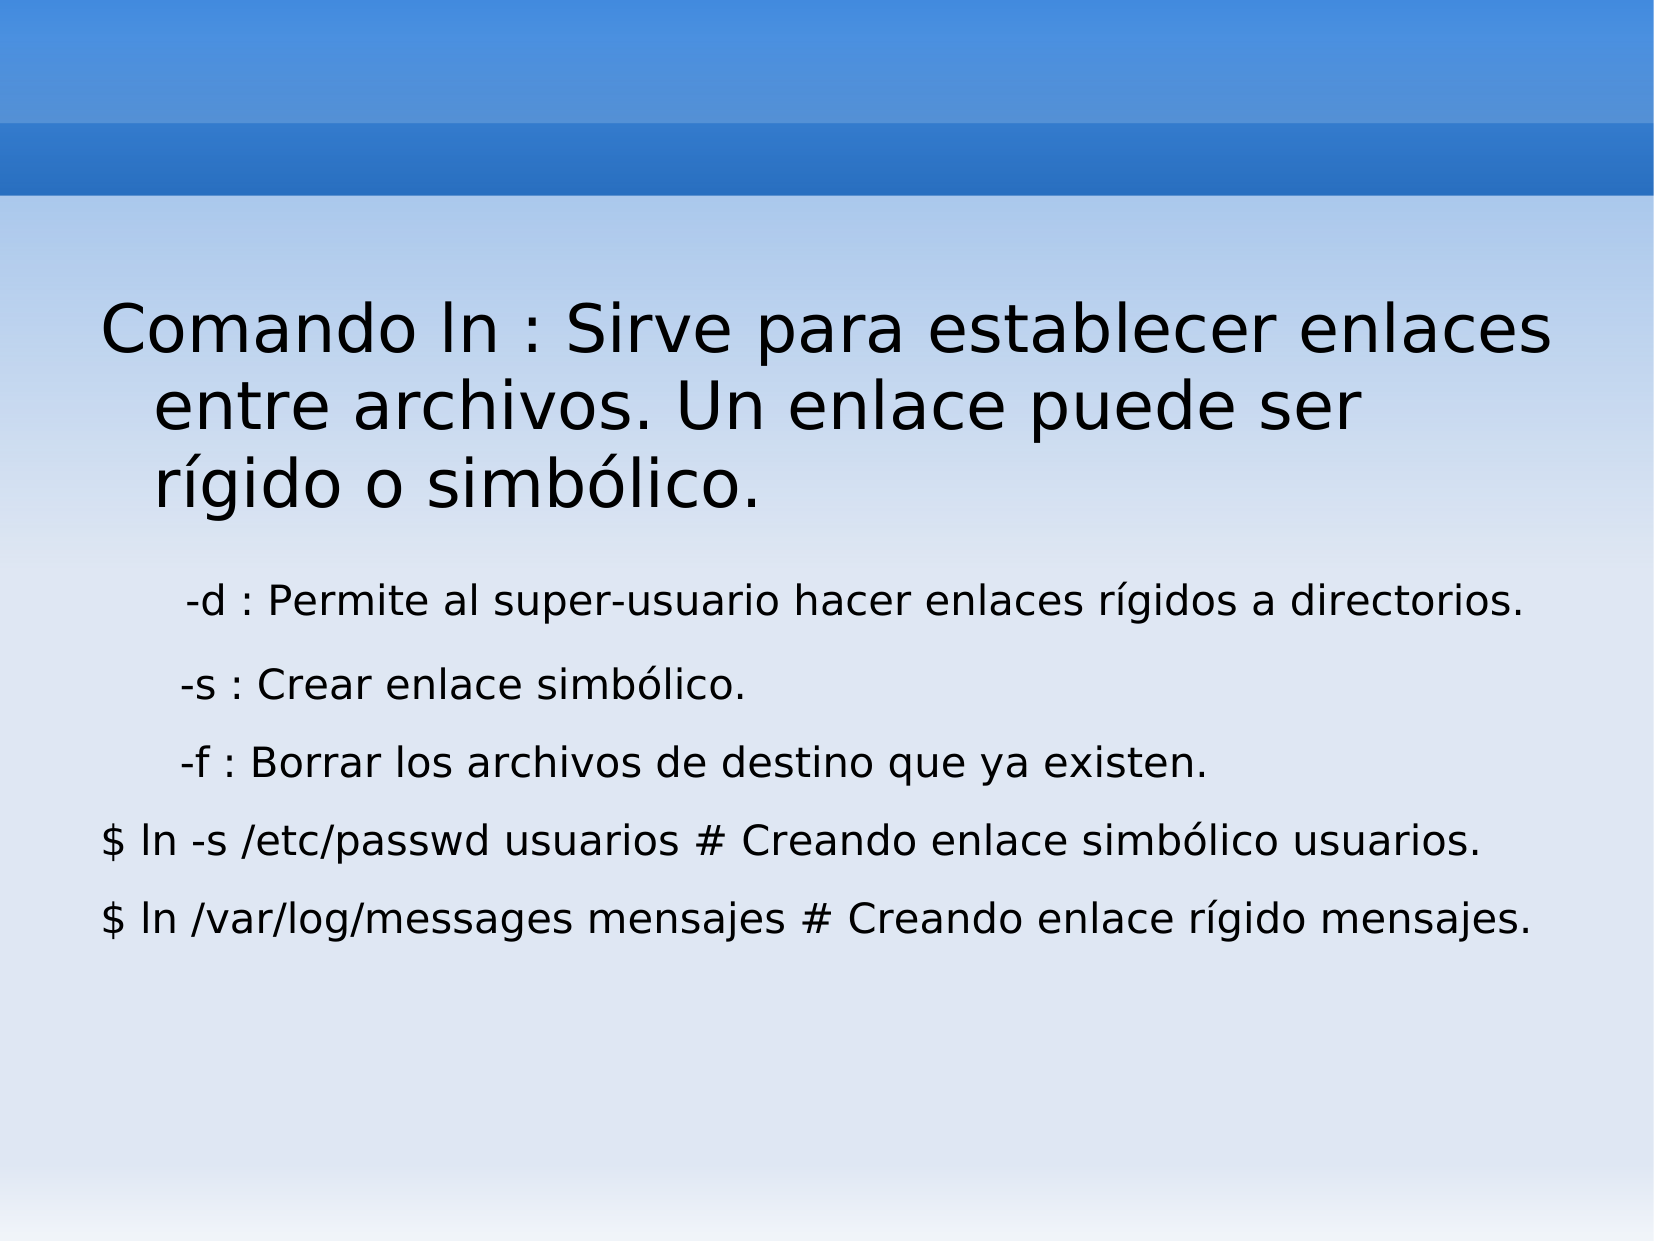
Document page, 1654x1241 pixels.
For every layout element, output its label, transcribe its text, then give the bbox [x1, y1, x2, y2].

picture [0, 0, 1654, 1241]
list Comando ln : Sirve para establecer enlaces entre archivos. Un enlace puede ser rígido o simbólico. -d : Permite al super-usuario hacer enlaces rígidos a directorios. -s : Crear enlace simbólico. -f : Borrar los archivos de destino que ya existen. $ ln -s /etc/passwd usuarios # Creando enlace simbólico usuarios. $ ln /var/log/messages mensajes # Creando enlace rígido mensajes. [82, 290, 1571, 1109]
